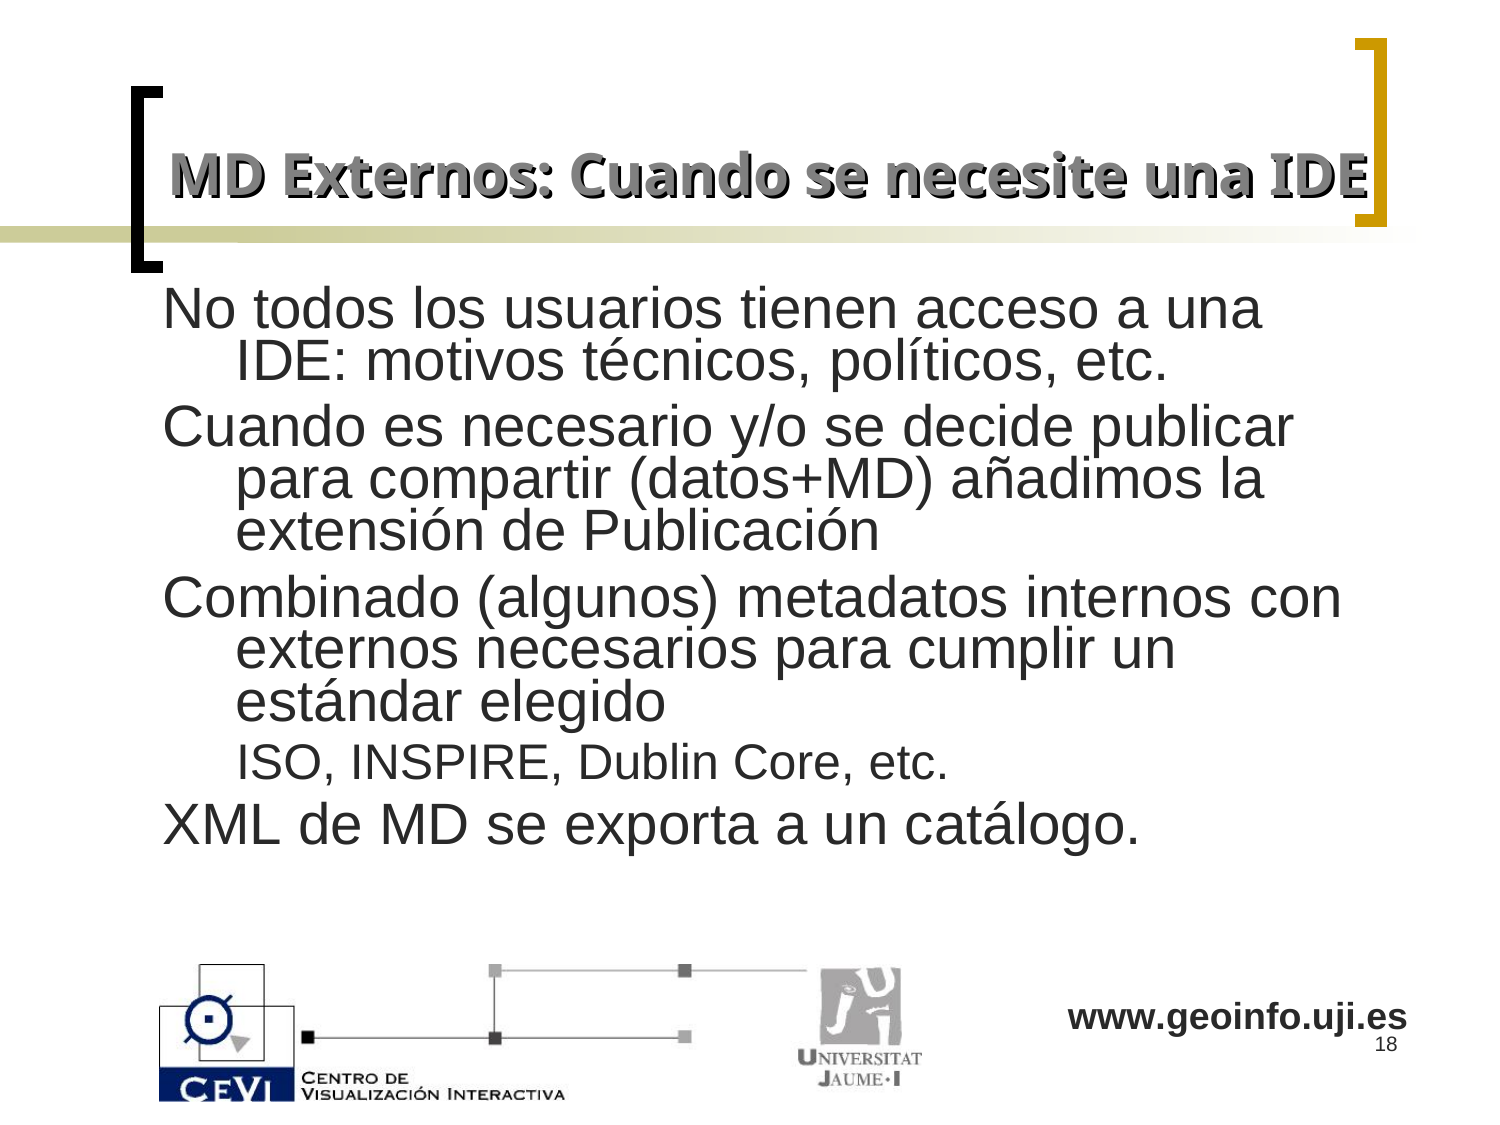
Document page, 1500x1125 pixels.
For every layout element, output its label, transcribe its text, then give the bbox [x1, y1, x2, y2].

list No todos los usuarios tienen acceso a una IDE: motivos técnicos, políticos, etc. Cuando es necesario y/o se decide publicar para compartir (datos+MD) añadimos la extensión de Publicación Combinado (algunos) metadatos internos con externos necesarios para cumplir un estándar elegido ISO, INSPIRE, Dublin Core, etc. XML de MD se exporta a un catálogo. [147, 278, 1405, 954]
title MD Externos: Cuando se necesite una IDE [152, 15, 1400, 220]
picture [159, 964, 922, 1102]
